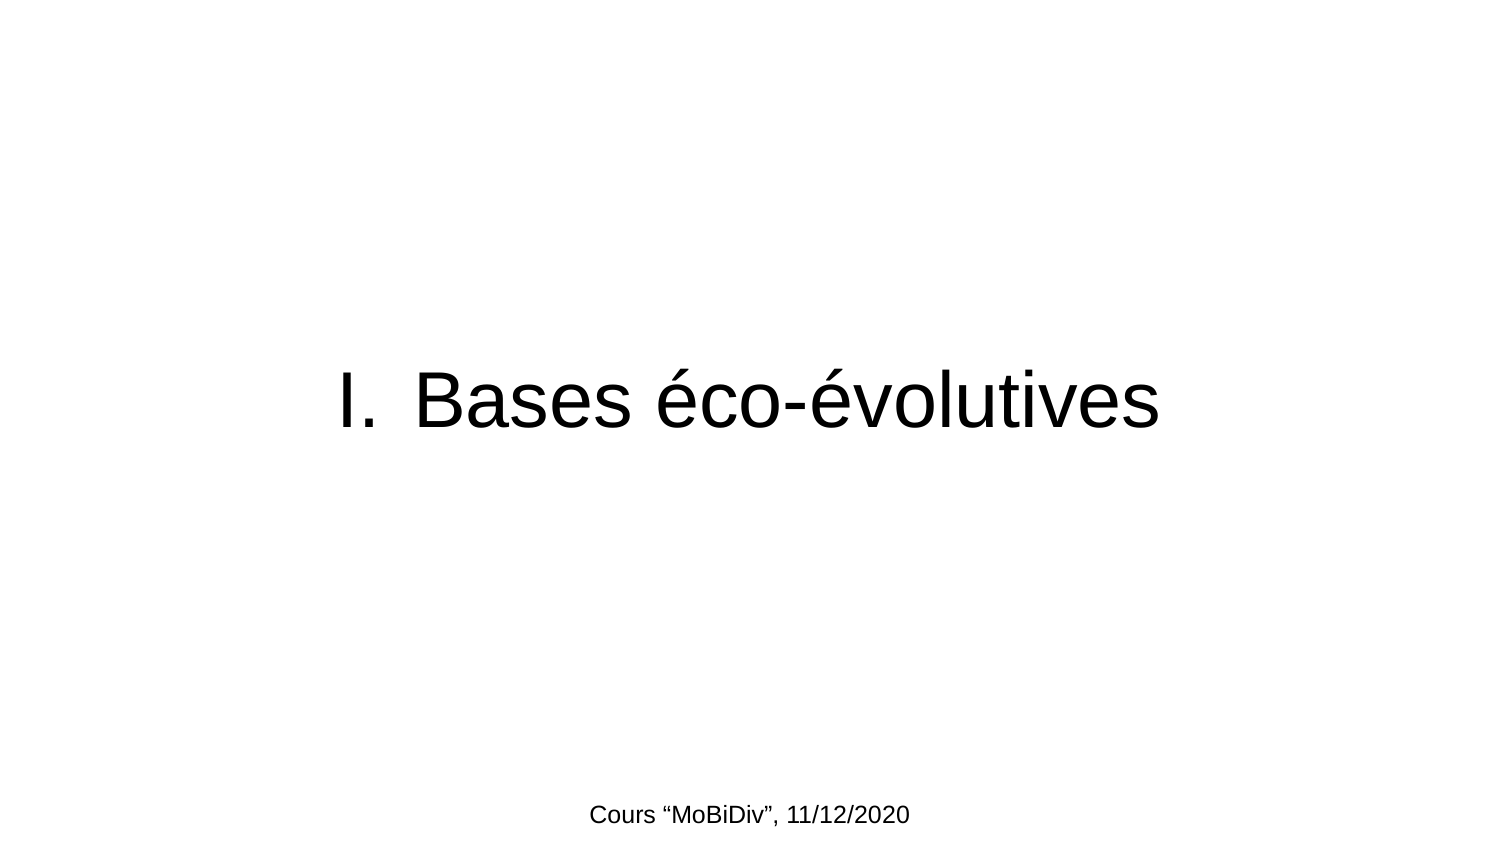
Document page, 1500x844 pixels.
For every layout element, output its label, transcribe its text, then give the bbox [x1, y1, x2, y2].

title Bases éco-évolutives [51, 121, 1449, 459]
